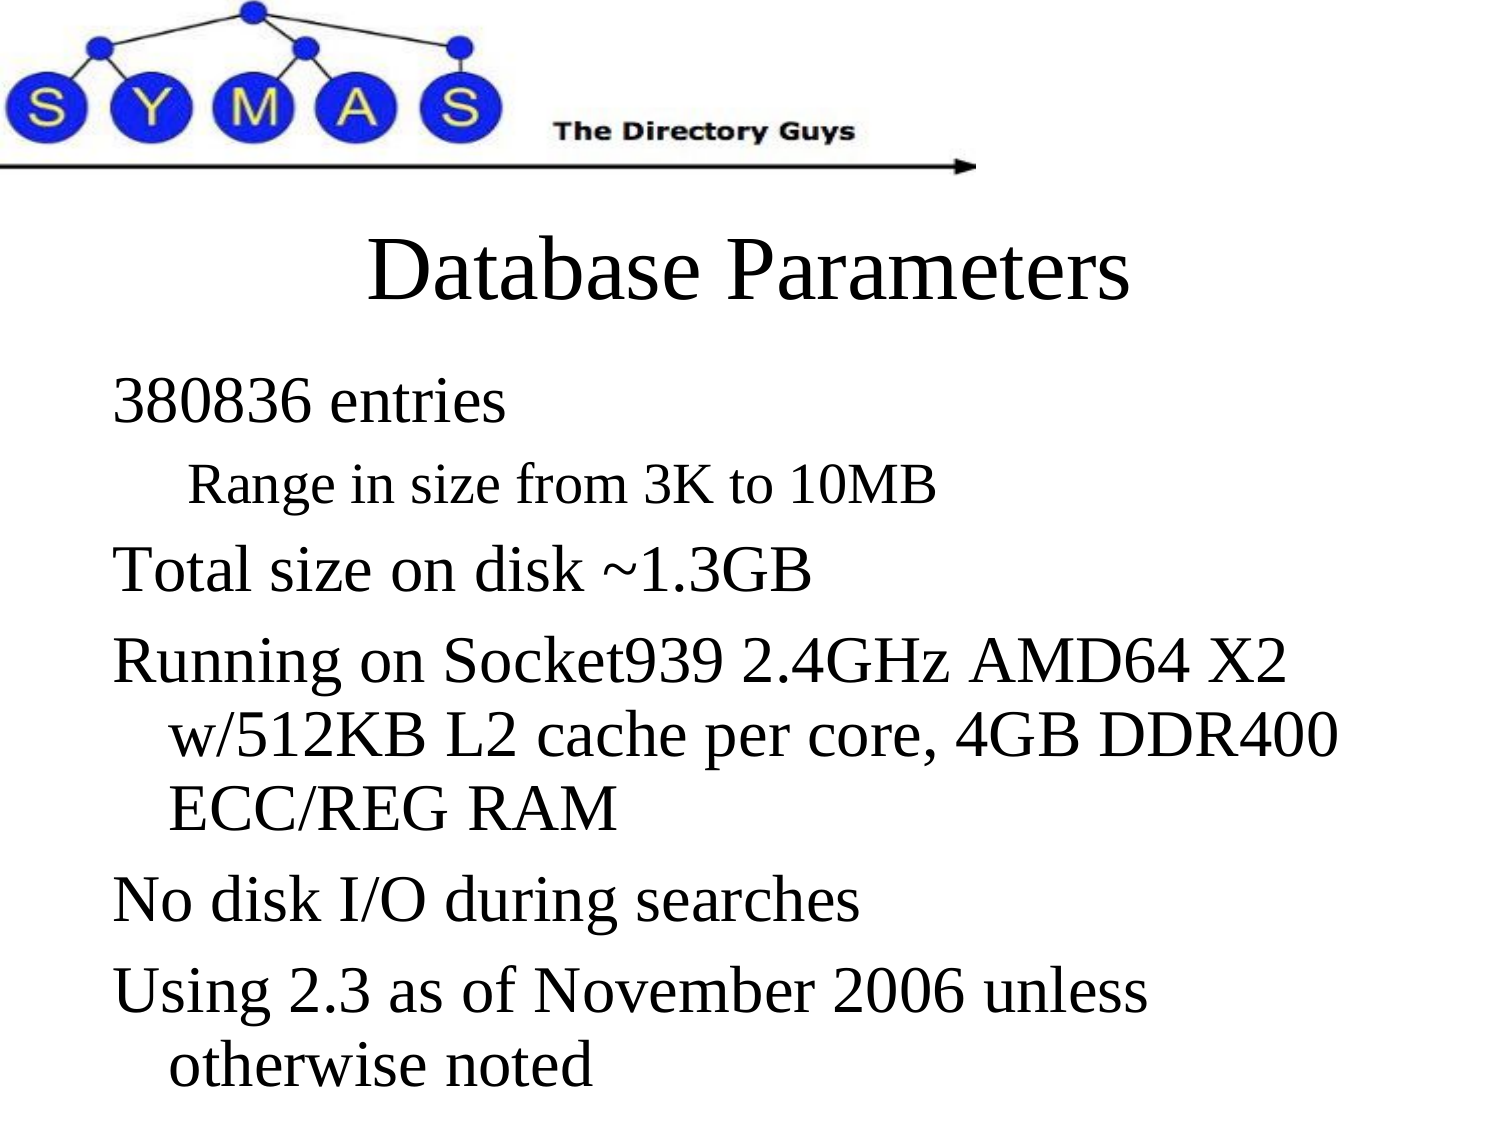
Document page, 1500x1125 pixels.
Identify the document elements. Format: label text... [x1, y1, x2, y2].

list 380836 entries Range in size from 3K to 10MB Total size on disk ~1.3GB Running on Socket939 2.4GHz AMD64 X2 w/512KB L2 cache per core, 4GB DDR400 ECC/REG RAM No disk I/O during searches Using 2.3 as of November 2006 unless otherwise noted [112, 362, 1388, 1102]
picture [0, 0, 976, 188]
title Database Parameters [112, 187, 1388, 351]
